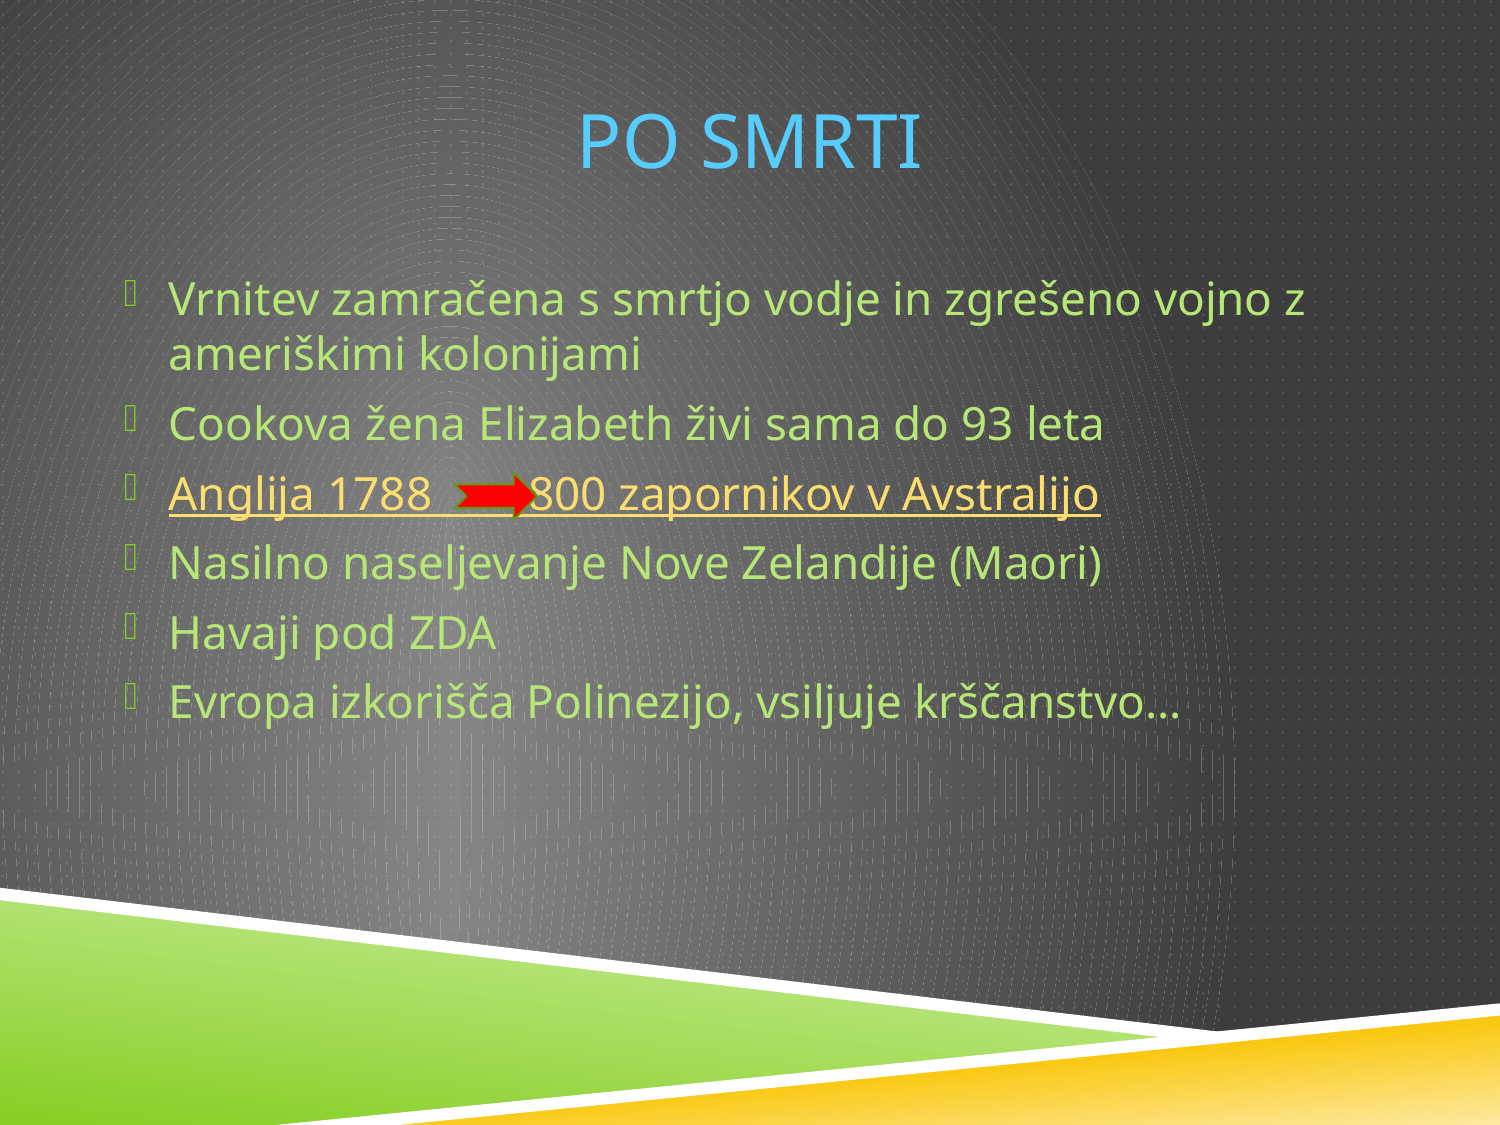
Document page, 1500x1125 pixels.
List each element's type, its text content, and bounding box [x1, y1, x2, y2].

text_box [454, 472, 538, 520]
title Po smrti [112, 45, 1388, 233]
list Vrnitev zamračena s smrtjo vodje in zgrešeno vojno z ameriškimi kolonijami Cookova žena Elizabeth živi sama do 93 leta Anglija 1788 800 zapornikov v Avstralijo Nasilno naseljevanje Nove Zelandije (Maori) Havaji pod ZDA Evropa izkorišča Polinezijo, vsiljuje krščanstvo… [112, 262, 1388, 875]
